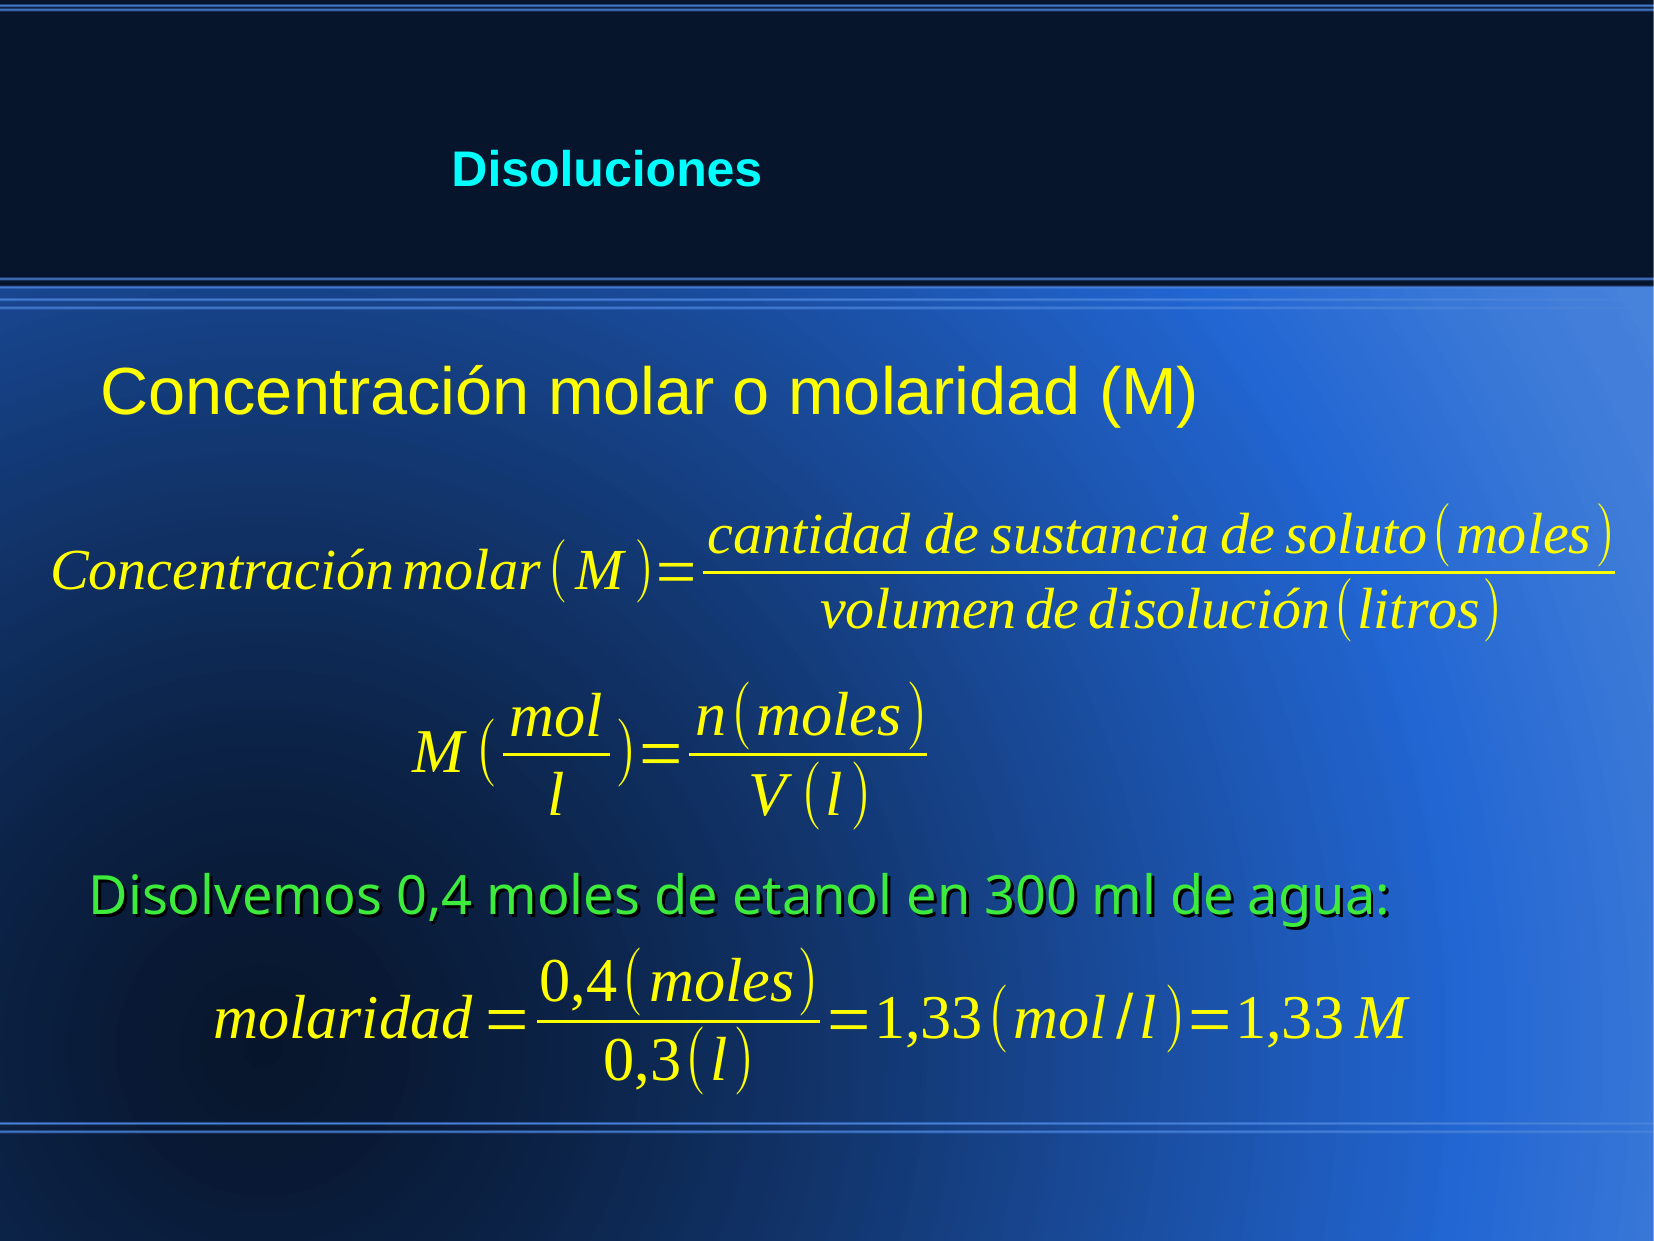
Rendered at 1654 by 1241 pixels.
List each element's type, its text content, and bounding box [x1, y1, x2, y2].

title Disoluciones [32, 118, 1182, 220]
chart [401, 679, 937, 831]
text_box Disolvemos 0,4 moles de etanol en 300 ml de agua: [88, 856, 1536, 930]
picture [0, 0, 1654, 1241]
chart [43, 501, 1625, 643]
list Concentración molar o molaridad (M) [29, 354, 1565, 462]
chart [205, 944, 1423, 1097]
